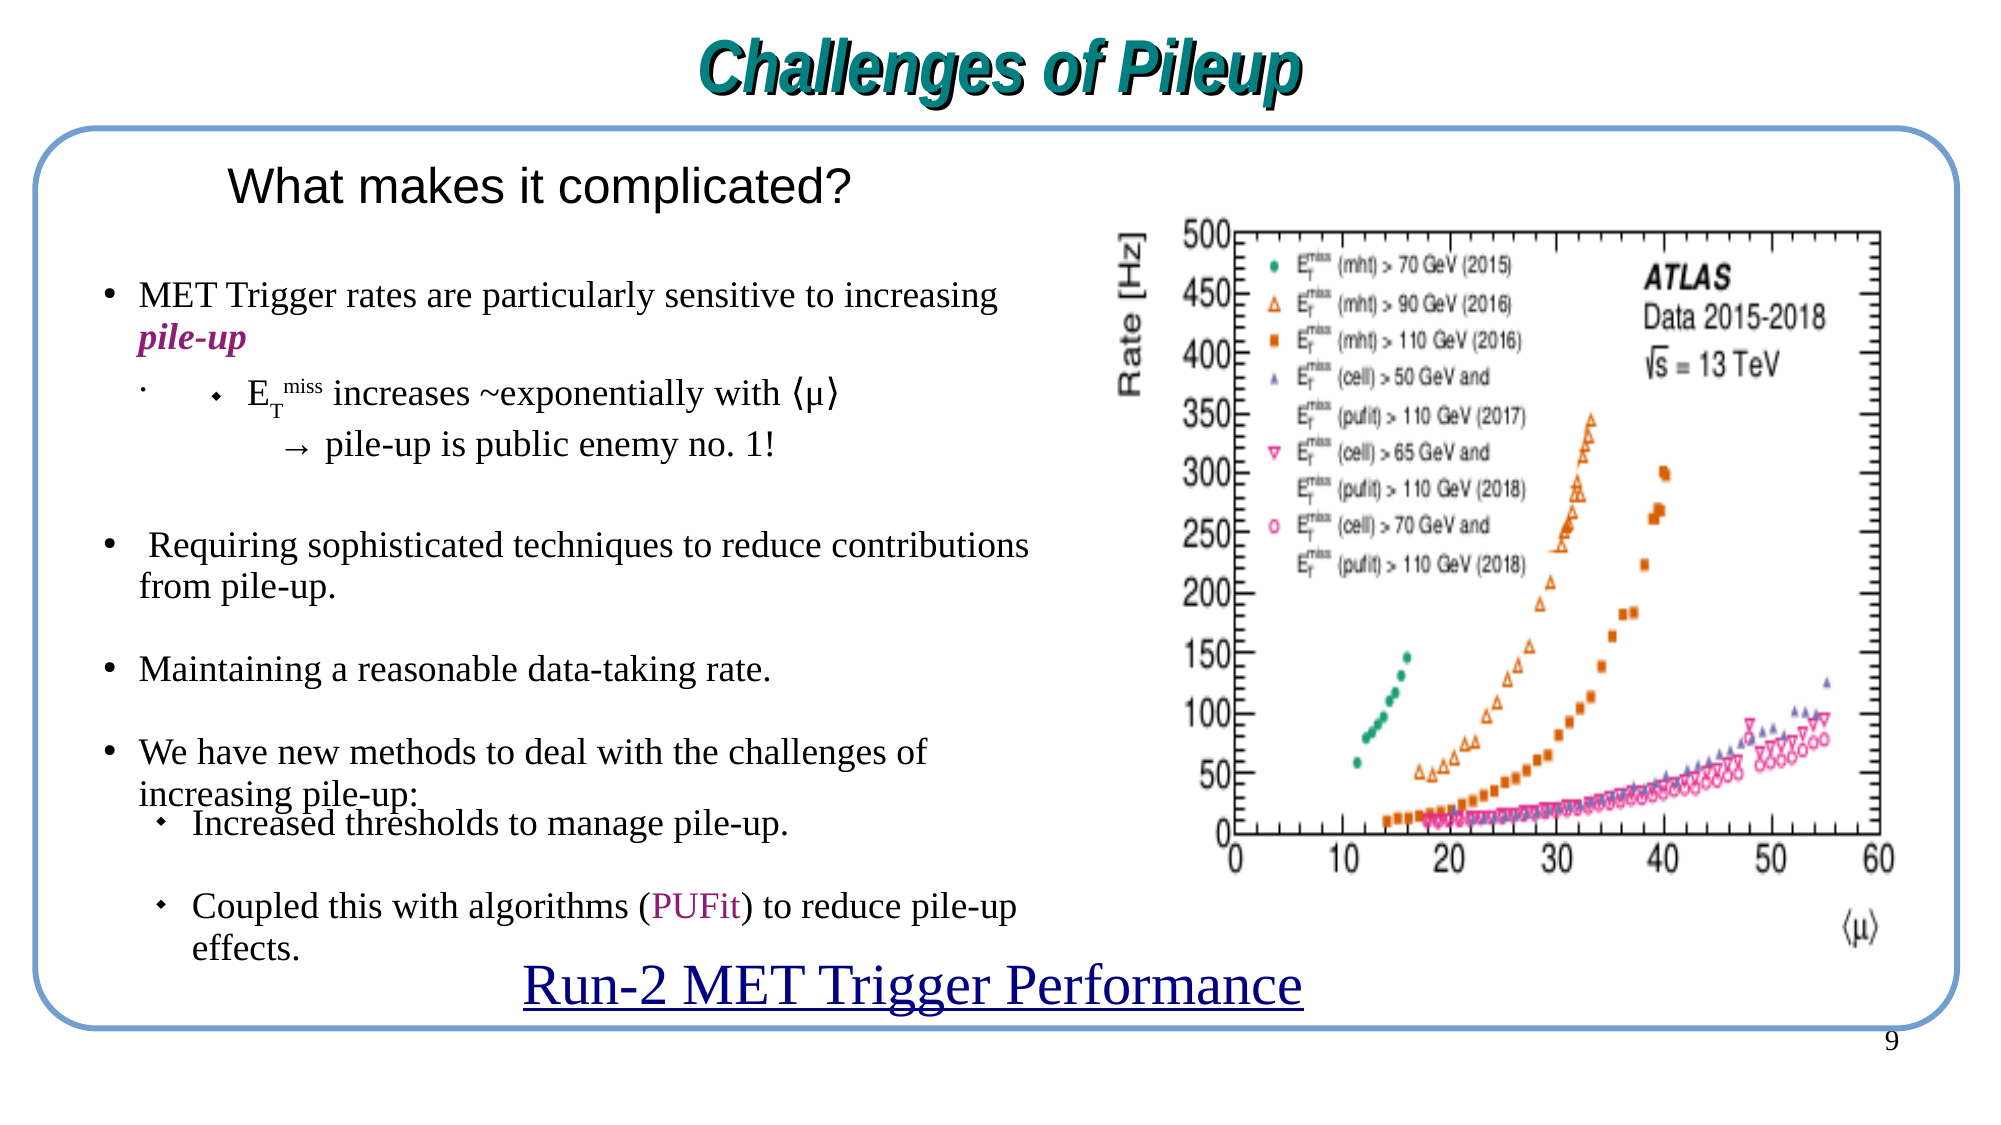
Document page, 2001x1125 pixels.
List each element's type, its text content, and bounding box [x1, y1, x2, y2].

picture [1110, 212, 1902, 957]
text_box Increased thresholds to manage pile-up. Coupled this with algorithms (PUFit) to reduce pile-up effects. [141, 794, 1085, 993]
text_box [35, 128, 1958, 1029]
text_box What makes it complicated? [212, 150, 1005, 237]
text_box MET Trigger rates are particularly sensitive to increasing pile-up . Requiring sophisticated techniques to reduce contributions from pile-up. Maintaining a reasonable data-taking rate. We have new methods to deal with the challenges of increasing pile-up: [88, 267, 1063, 950]
text_box Run-2 MET Trigger Performance [507, 944, 1441, 1033]
title Challenges of Pileup [99, 14, 1900, 116]
